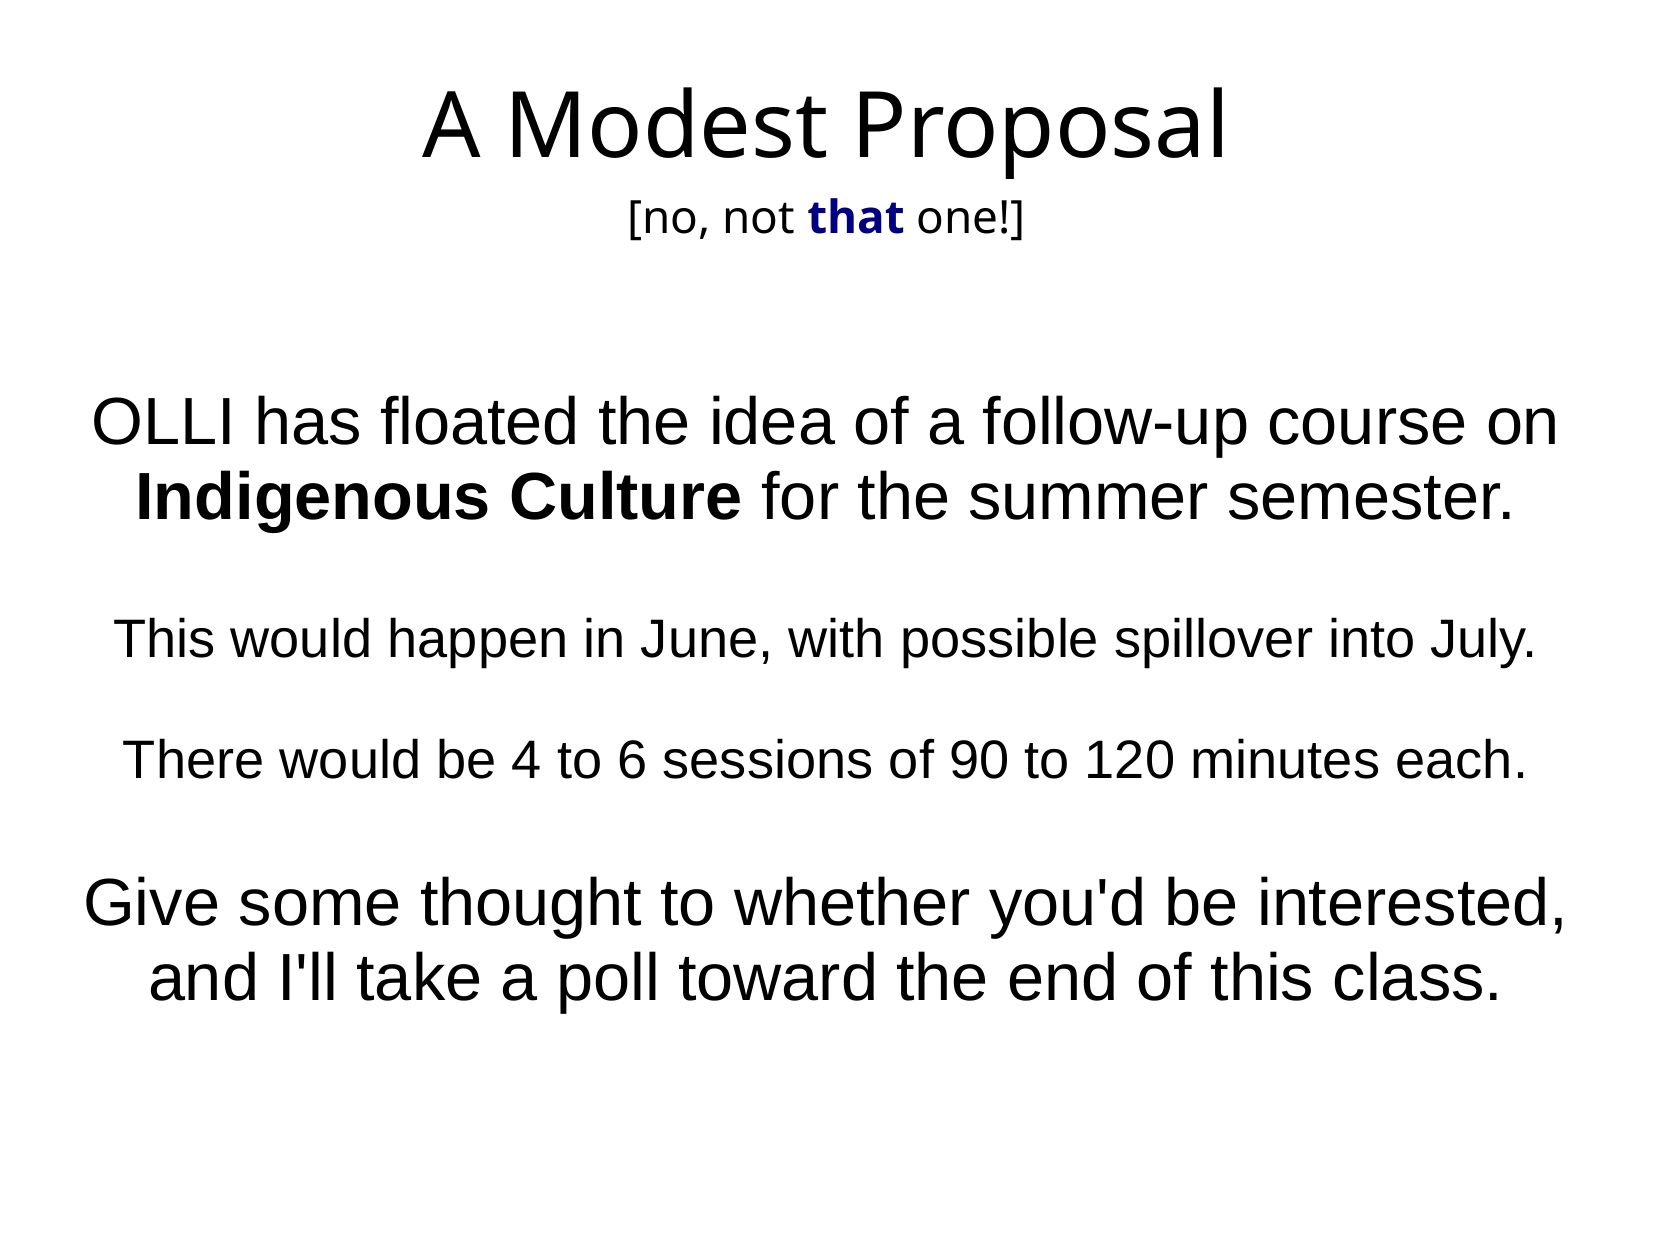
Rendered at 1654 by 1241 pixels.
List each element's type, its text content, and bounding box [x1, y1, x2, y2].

title A Modest Proposal [no, not that one!] [82, 49, 1571, 257]
subtitle OLLI has floated the idea of a follow-up course on Indigenous Culture for the summer semester. This would happen in June, with possible spillover into July. There would be 4 to 6 sessions of 90 to 120 minutes each. Give some thought to whether you'd be interested, and I'll take a poll toward the end of this class. [82, 290, 1571, 1109]
